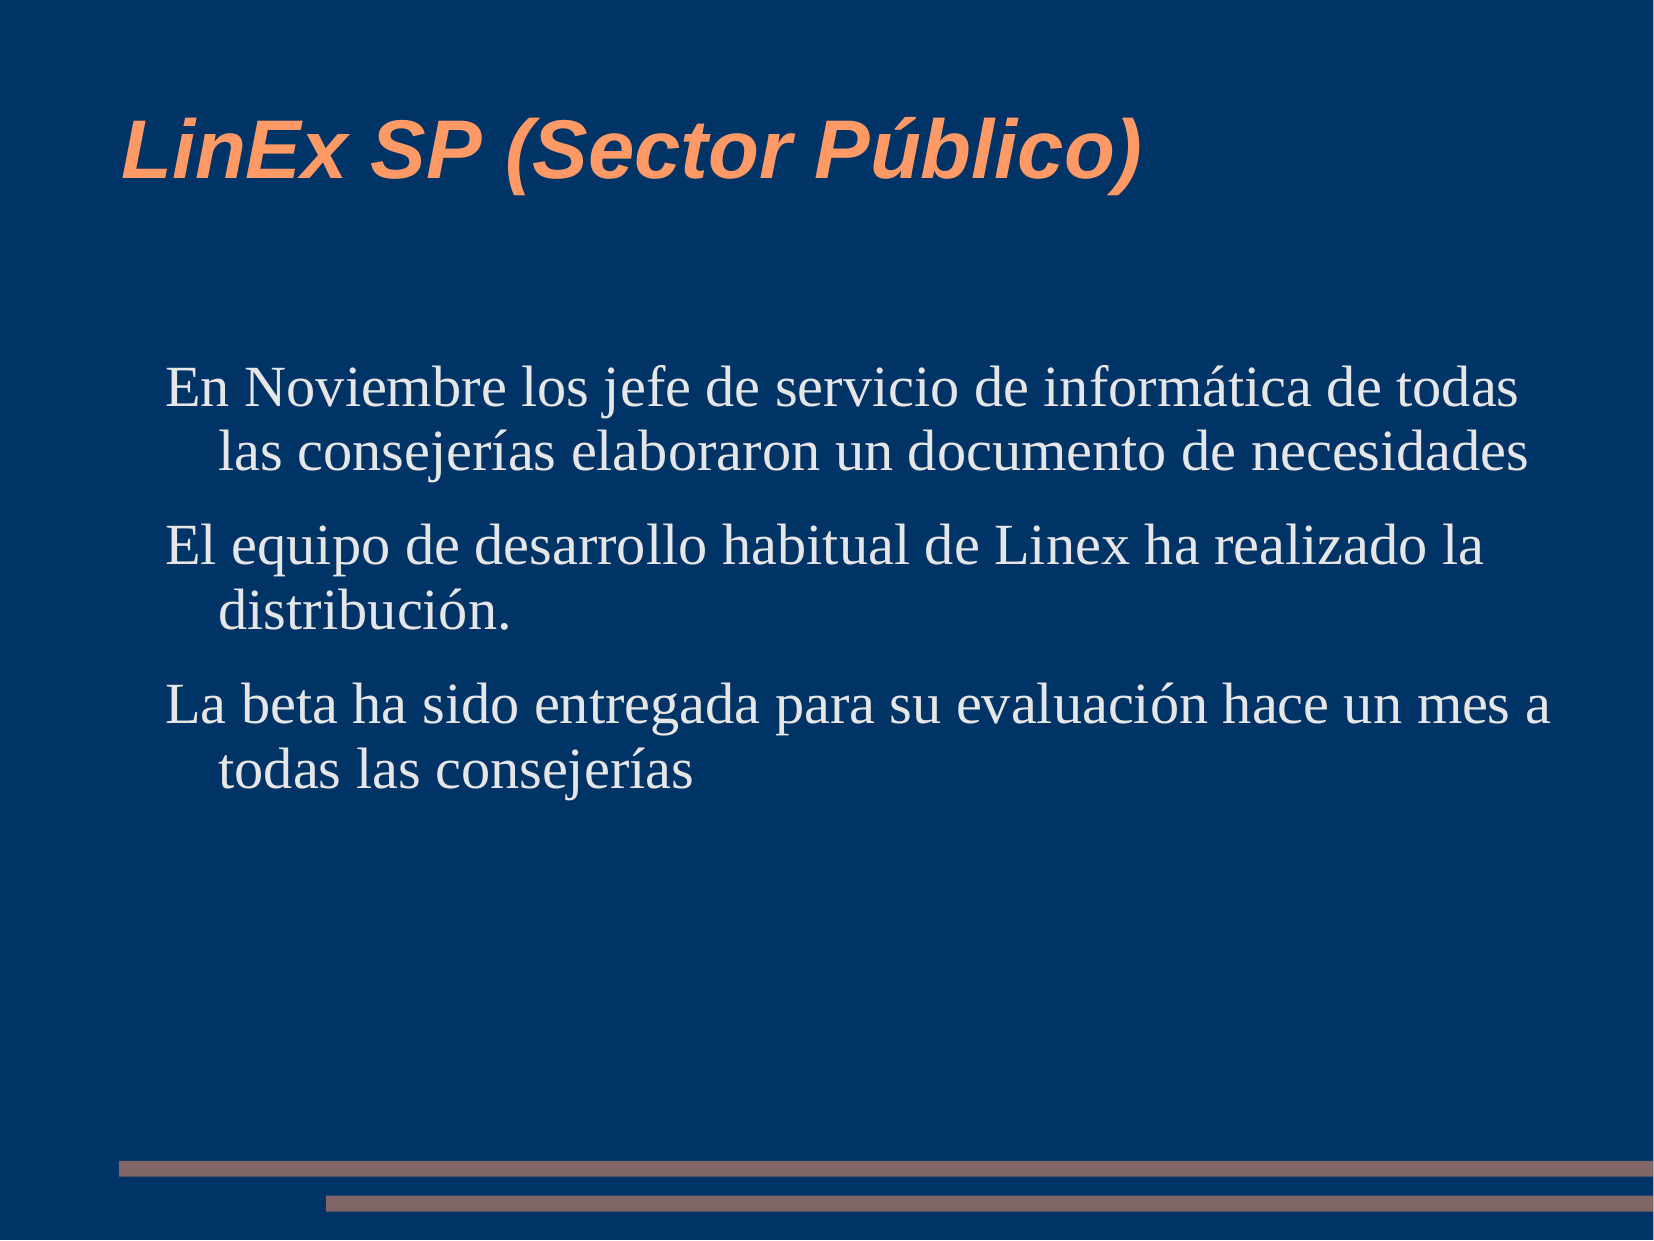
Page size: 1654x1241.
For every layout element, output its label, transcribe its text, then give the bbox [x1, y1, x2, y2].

title LinEx SP (Sector Público) [121, 46, 1534, 254]
list En Noviembre los jefe de servicio de informática de todas las consejerías elaboraron un documento de necesidades El equipo de desarrollo habitual de Linex ha realizado la distribución. La beta ha sido entregada para su evaluación hace un mes a todas las consejerías [147, 354, 1558, 1123]
